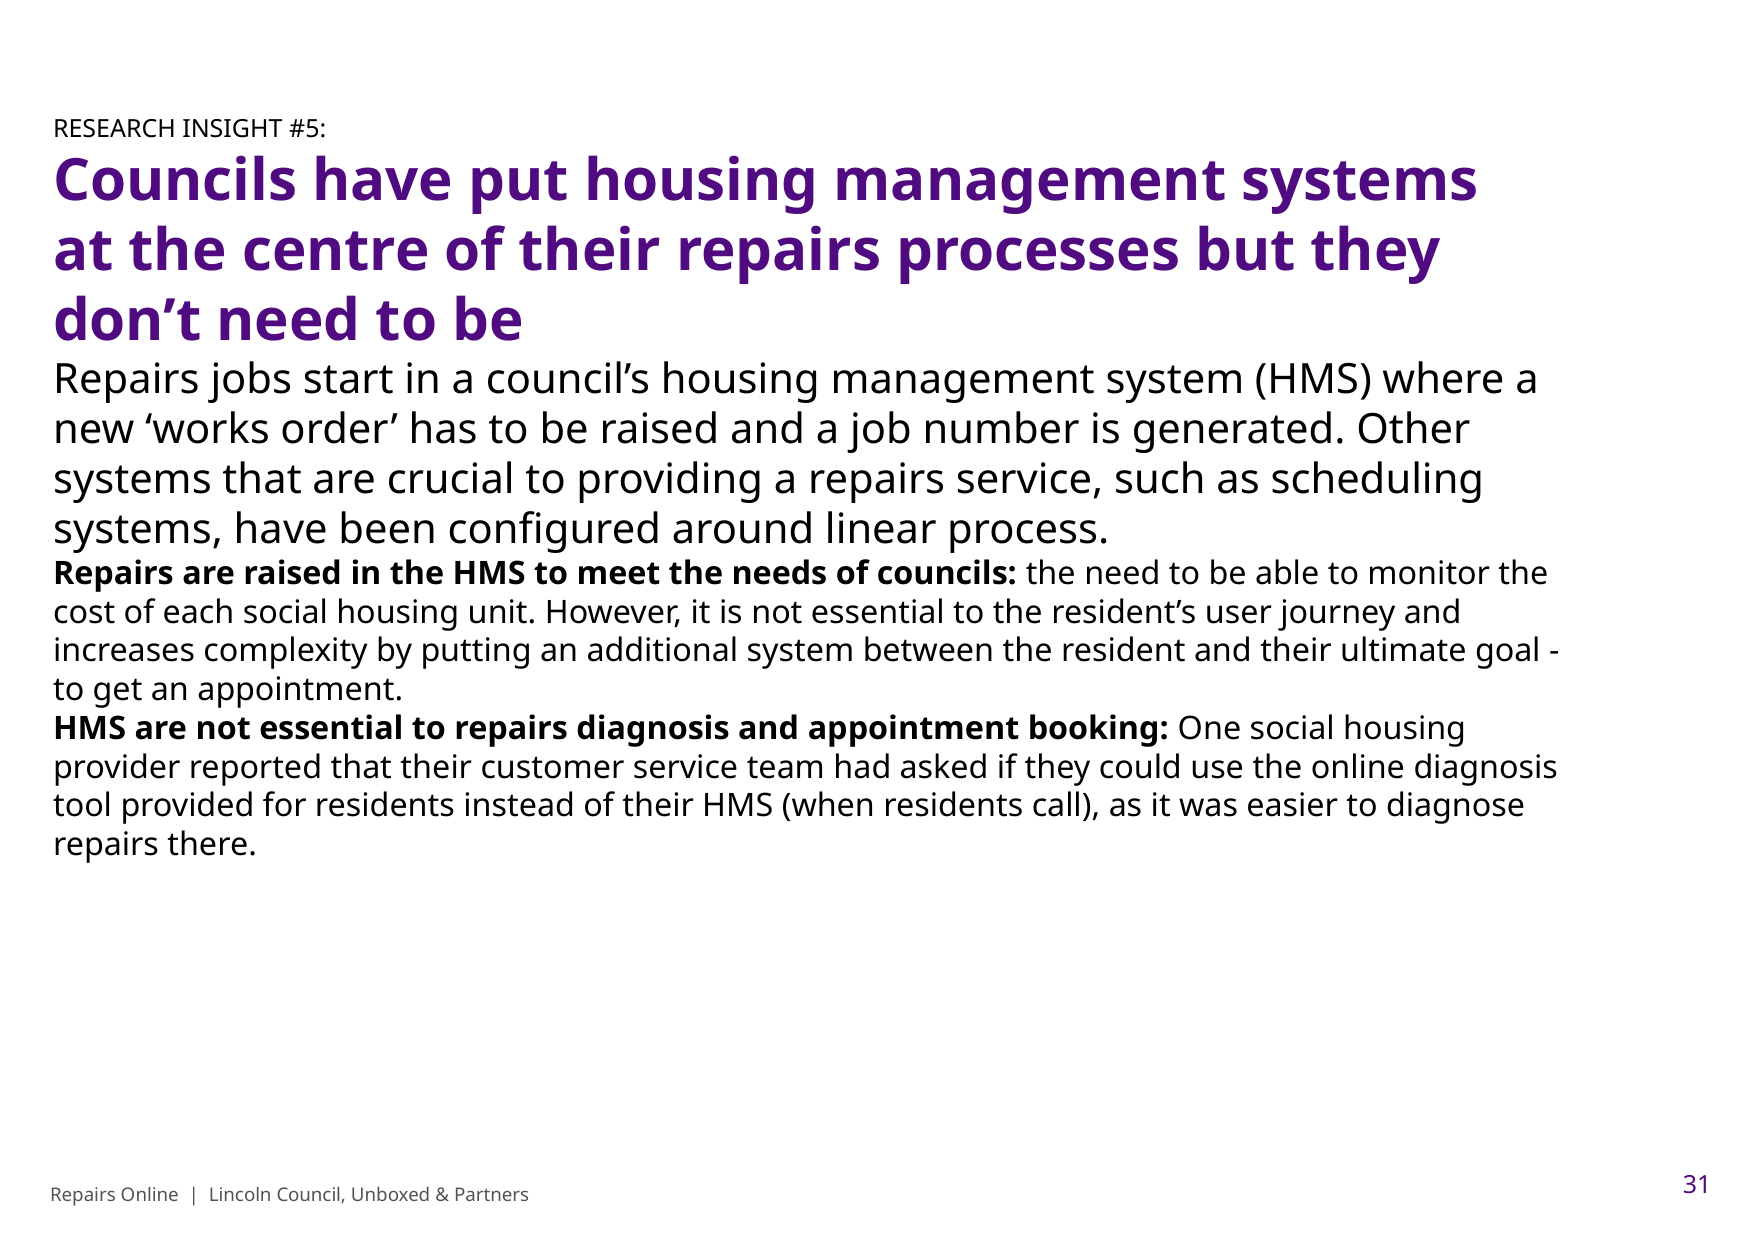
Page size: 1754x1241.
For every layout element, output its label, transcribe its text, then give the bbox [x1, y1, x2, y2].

title RESEARCH INSIGHT #5: Councils have put housing management systems at the centre of their repairs processes but they don’t need to be Repairs jobs start in a council’s housing management system (HMS) where a new ‘works order’ has to be raised and a job number is generated. Other systems that are crucial to providing a repairs service, such as scheduling systems, have been configured around linear process. Repairs are raised in the HMS to meet the needs of councils: the need to be able to monitor the cost of each social housing unit. However, it is not essential to the resident’s user journey and increases complexity by putting an additional system between the resident and their ultimate goal - to get an appointment. HMS are not essential to repairs diagnosis and appointment booking: One social housing provider reported that their customer service team had asked if they could use the online diagnosis tool provided for residents instead of their HMS (when residents call), as it was easier to diagnose repairs there. [34, 93, 1614, 1143]
slide_number <number> [1625, 1138, 1731, 1234]
